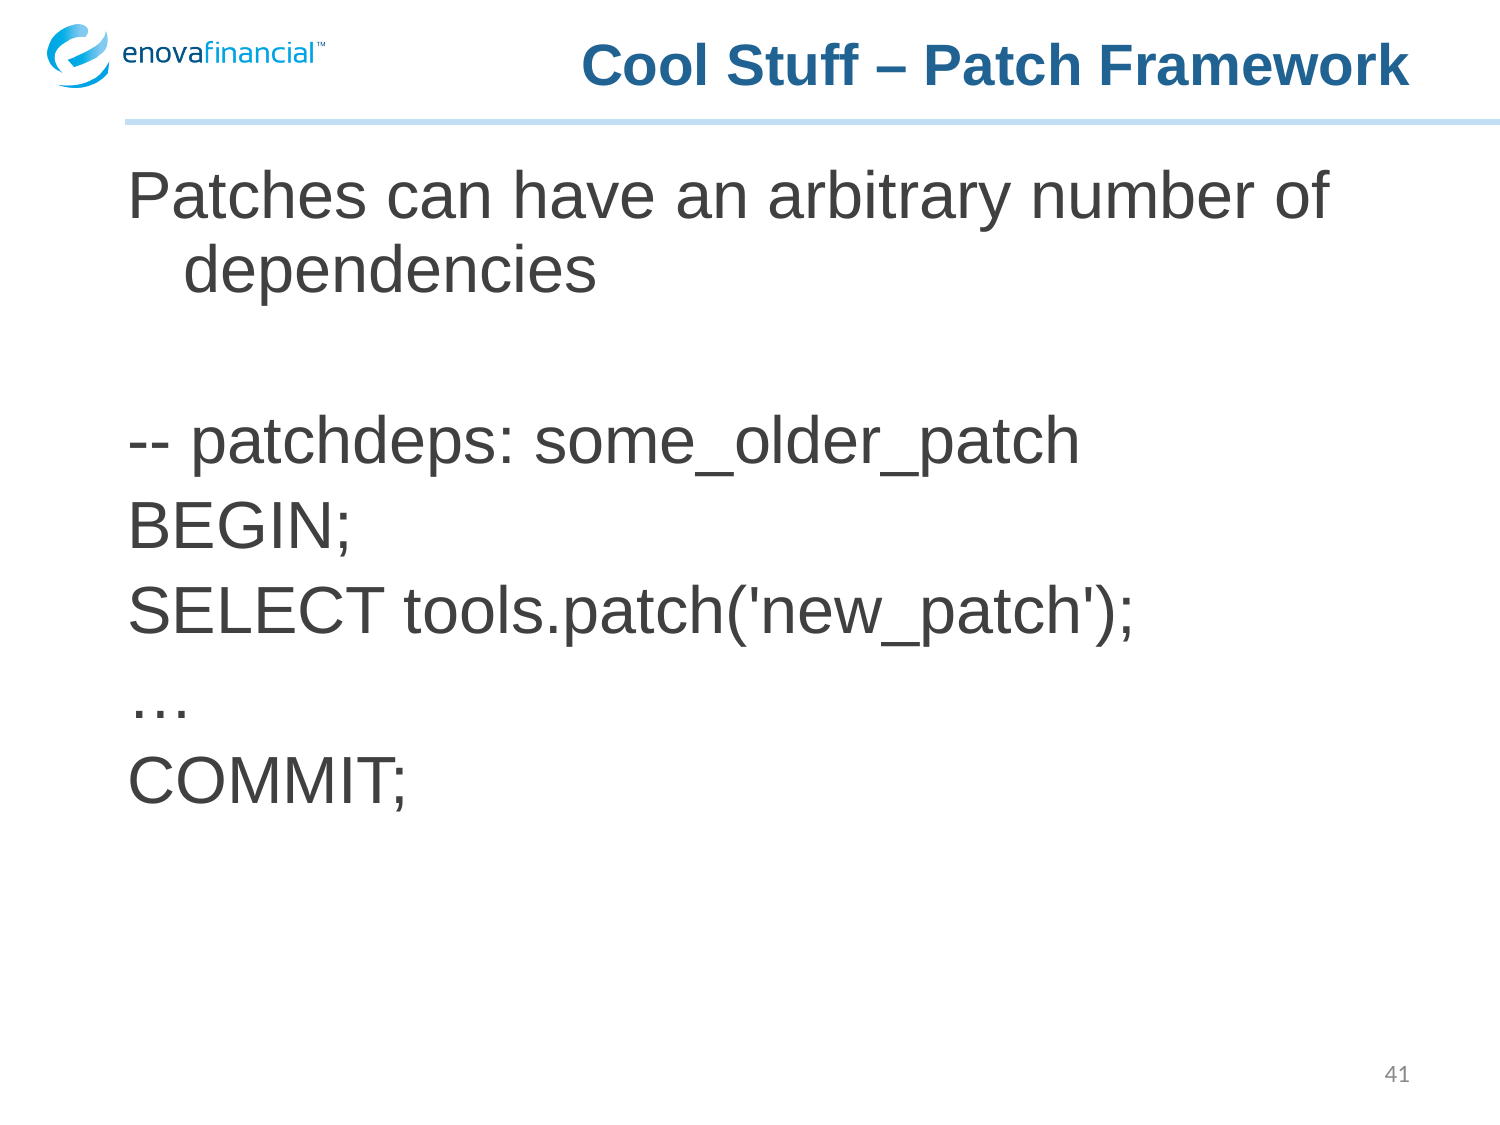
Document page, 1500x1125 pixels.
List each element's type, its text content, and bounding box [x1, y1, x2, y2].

list Patches can have an arbitrary number of dependencies -- patchdeps: some_older_patch BEGIN; SELECT tools.patch('new_patch'); … COMMIT; [112, 149, 1426, 1051]
text_box 31 [1074, 1042, 1426, 1103]
picture [47, 24, 325, 88]
picture [125, 119, 1500, 125]
list Cool Stuff – Patch Framework [337, 24, 1426, 113]
